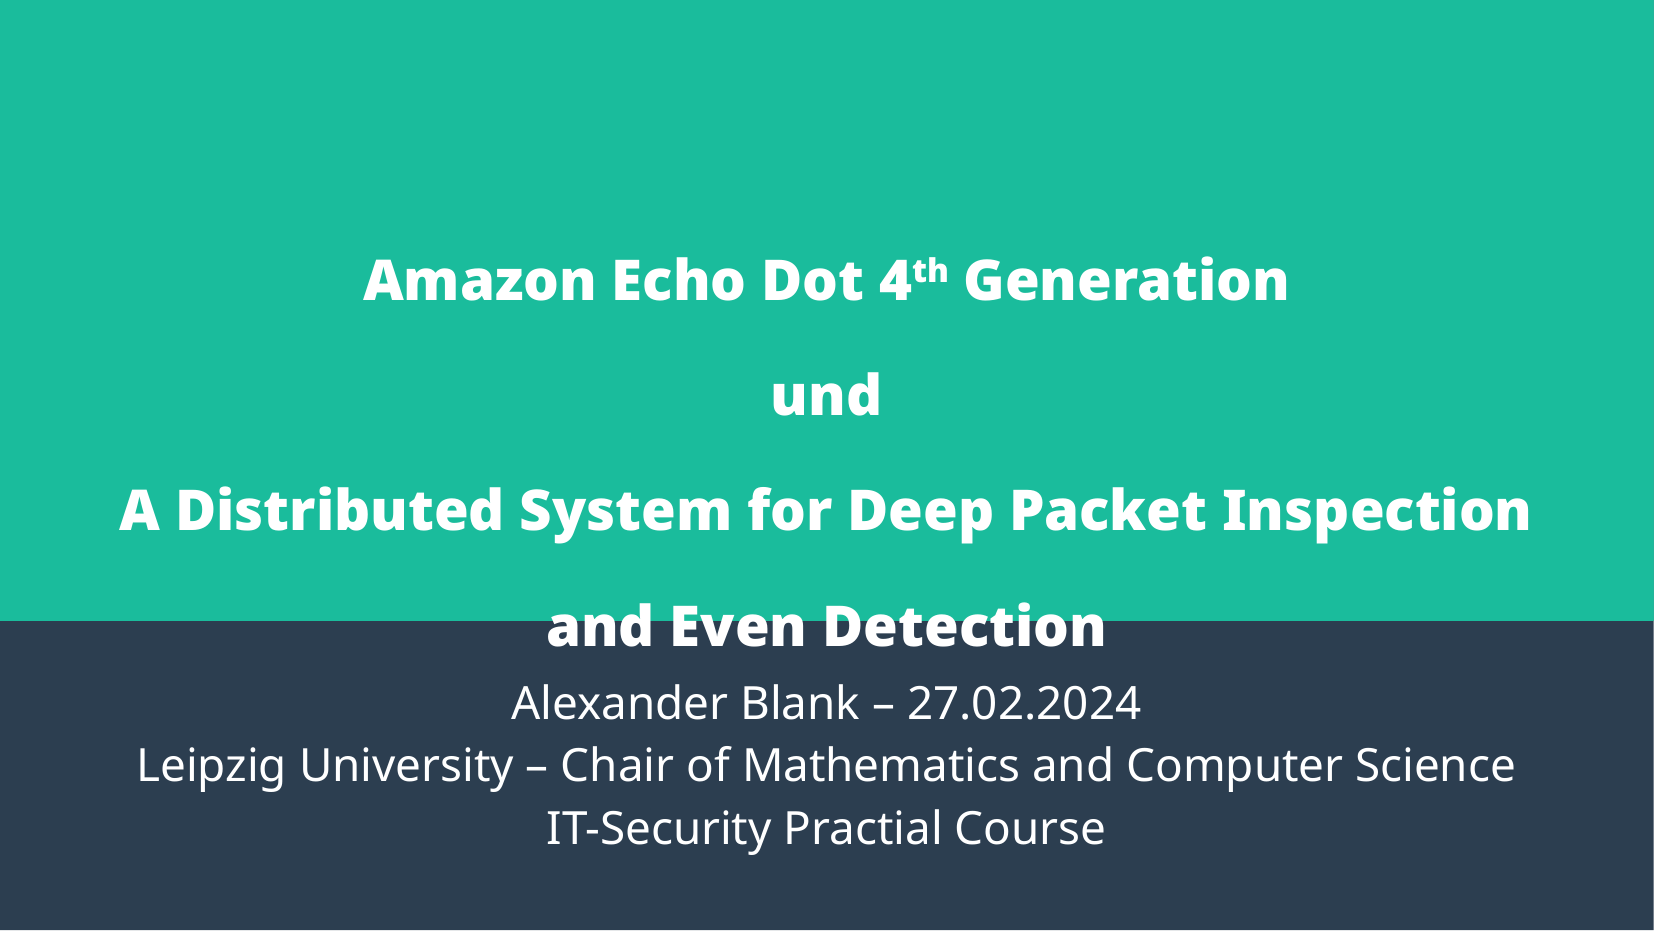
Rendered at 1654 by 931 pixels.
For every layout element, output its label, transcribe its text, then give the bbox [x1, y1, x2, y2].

title Amazon Echo Dot 4th Generation und A Distributed System for Deep Packet Inspection and Even Detection [59, 262, 1595, 603]
subtitle Alexander Blank – 27.02.2024 Leipzig University – Chair of Mathematics and Computer Science IT-Security Practial Course [59, 642, 1595, 886]
